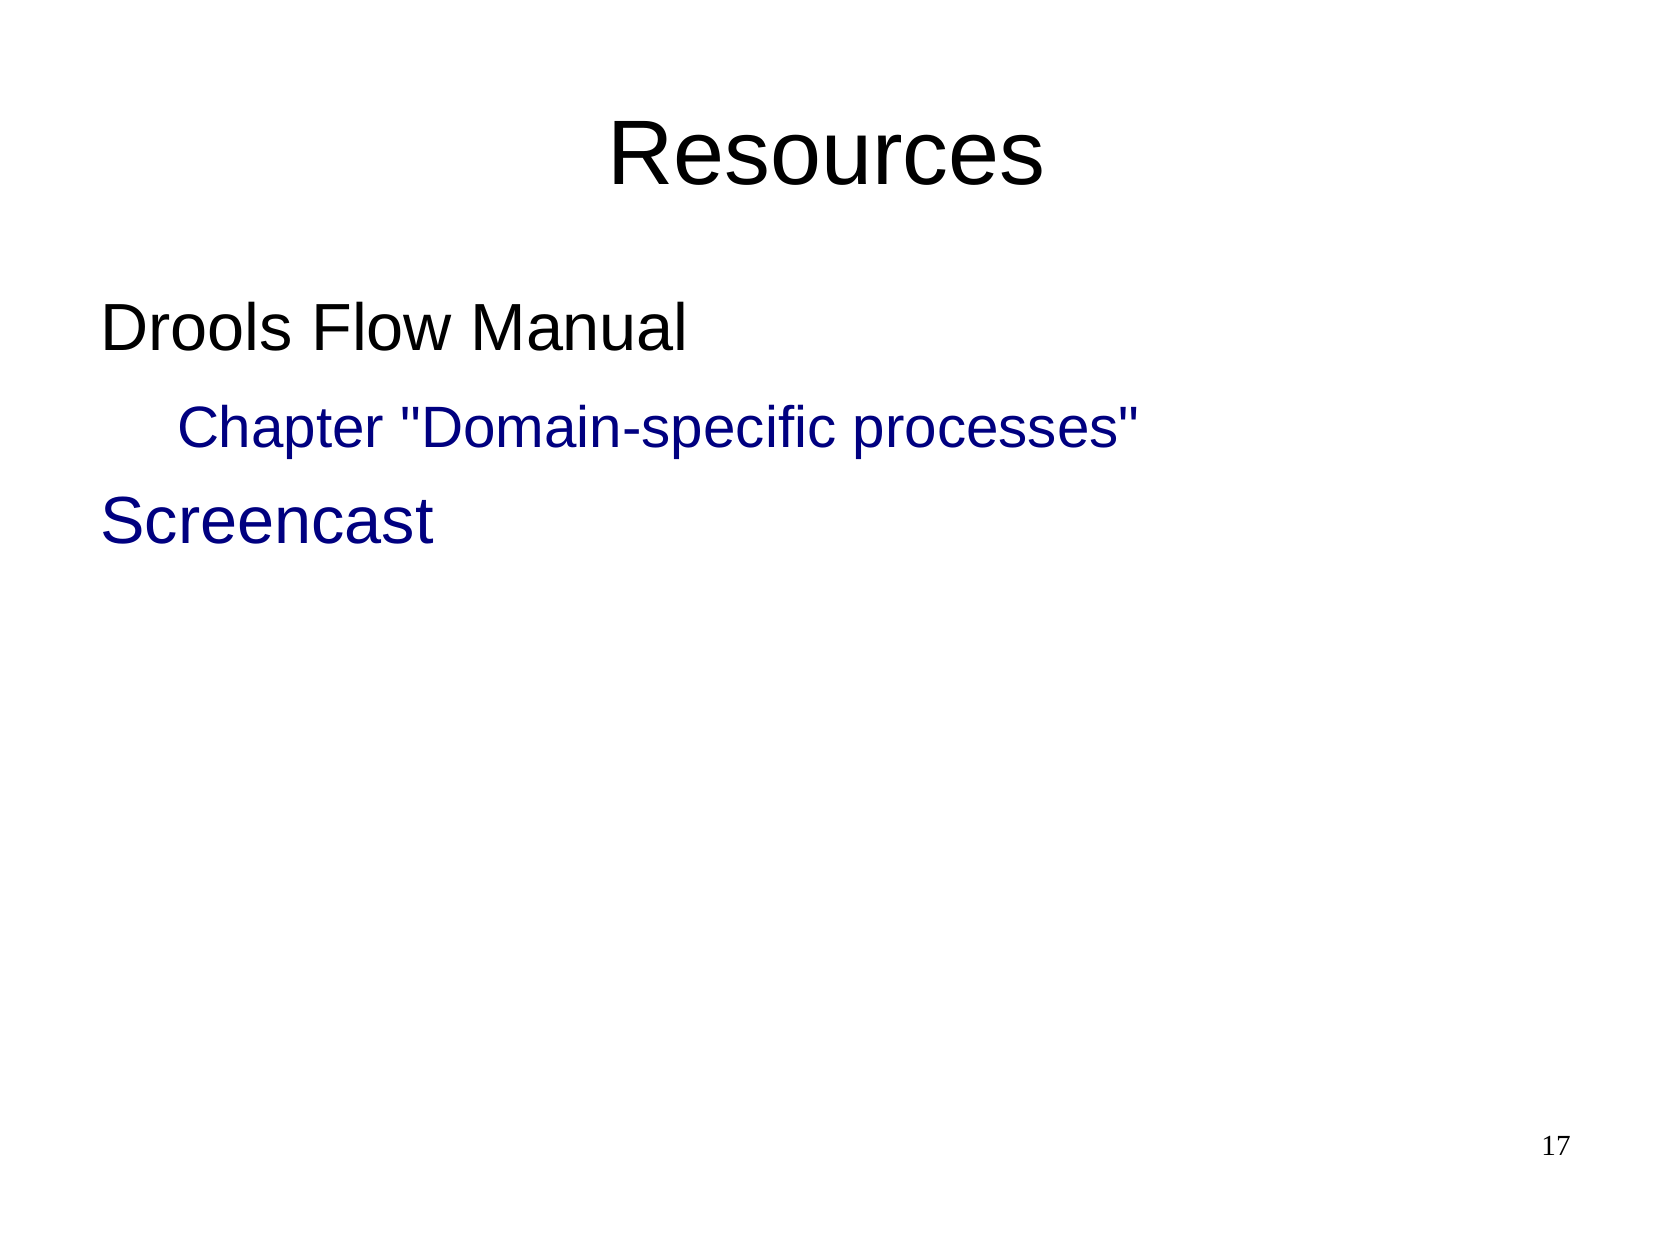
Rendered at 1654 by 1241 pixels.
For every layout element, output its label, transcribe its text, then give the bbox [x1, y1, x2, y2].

title Resources [82, 56, 1571, 250]
list Drools Flow Manual Chapter "Domain-specific processes" Screencast [82, 290, 1571, 1094]
